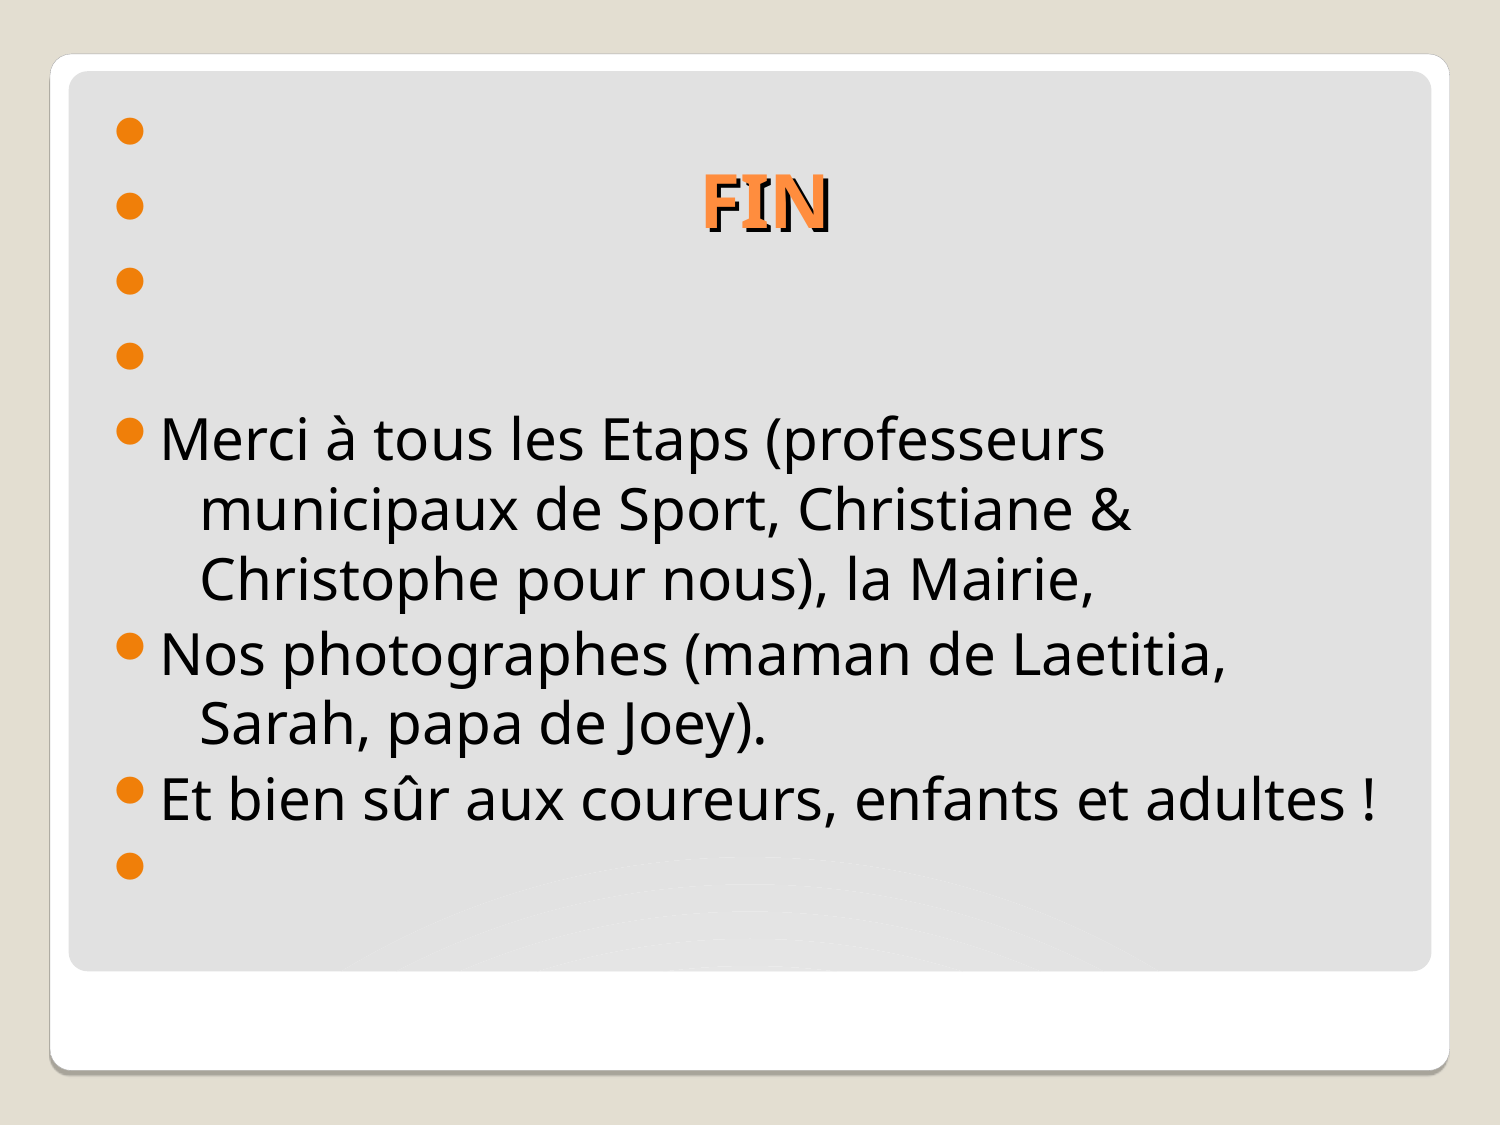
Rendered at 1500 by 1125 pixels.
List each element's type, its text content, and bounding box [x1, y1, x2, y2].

title FIN [64, 78, 1408, 251]
list Merci à tous les Etaps (professeurs municipaux de Sport, Christiane & Christophe pour nous), la Mairie, Nos photographes (maman de Laetitia, Sarah, papa de Joey). Et bien sûr aux coureurs, enfants et adultes ! [82, 86, 1426, 953]
